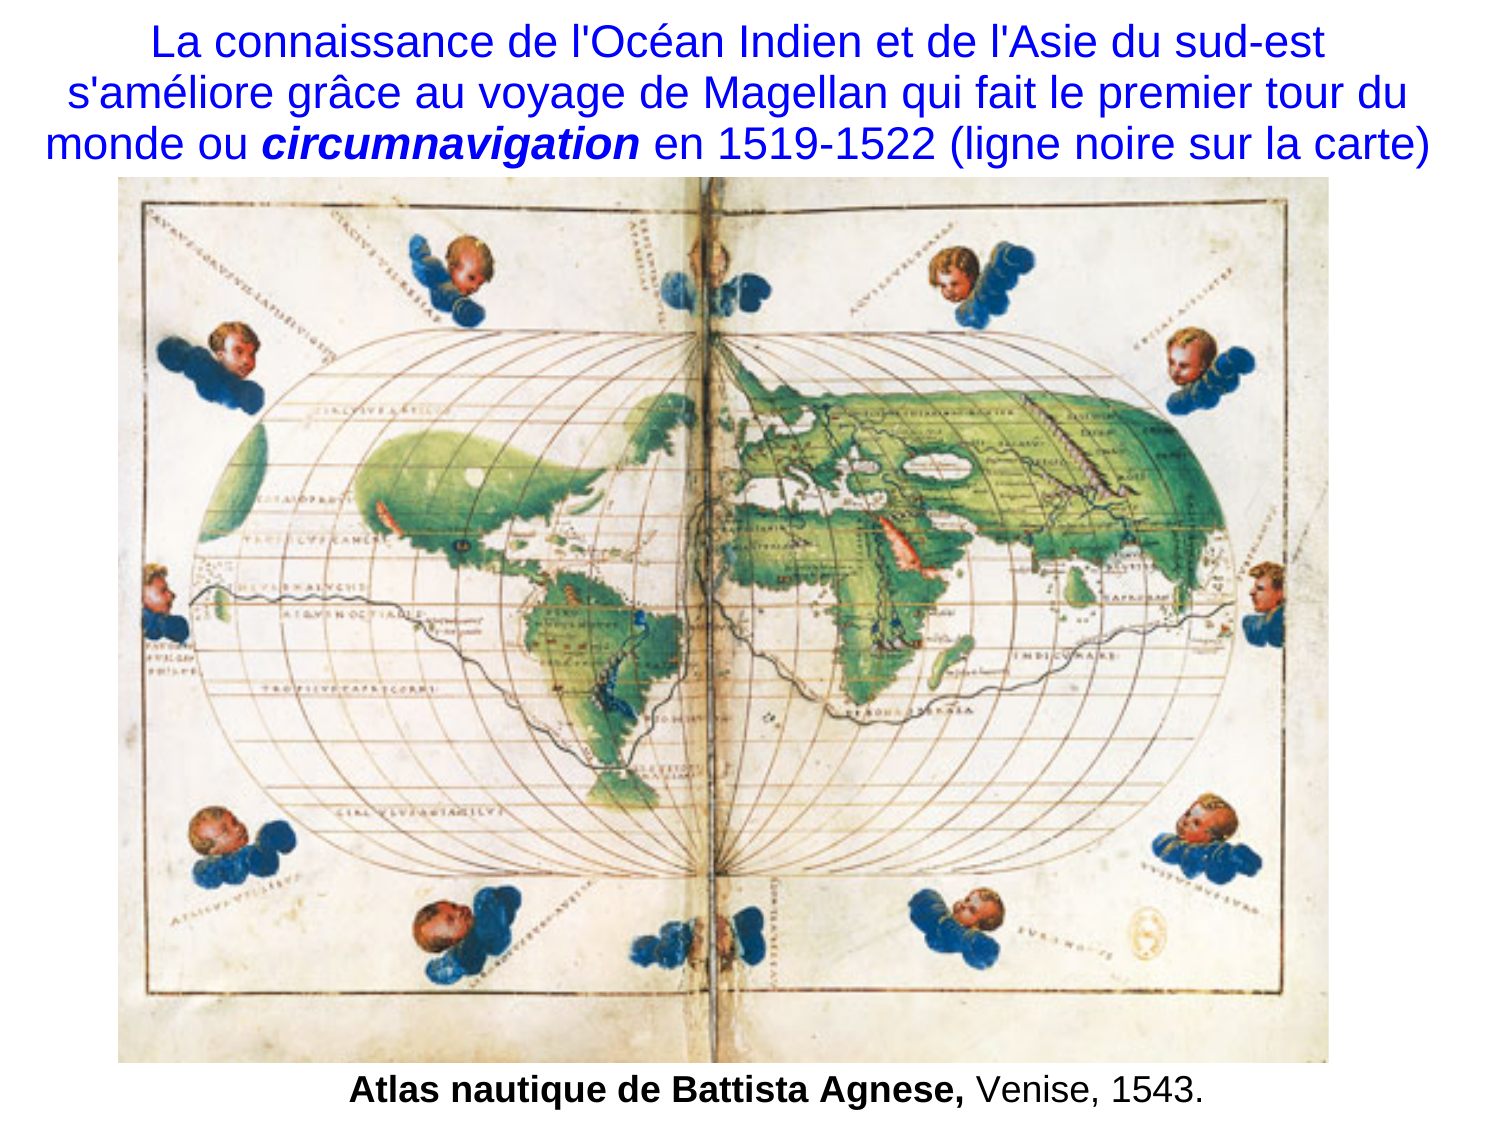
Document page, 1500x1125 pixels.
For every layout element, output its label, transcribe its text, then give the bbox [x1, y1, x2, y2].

picture [118, 178, 1329, 1063]
text_box Atlas nautique de Battista Agnese, Venise, 1543. [283, 1057, 1270, 1118]
title La connaissance de l'Océan Indien et de l'Asie du sud-est s'améliore grâce au voyage de Magellan qui fait le premier tour du monde ou circumnavigation en 1519-1522 (ligne noire sur la carte) [29, 8, 1447, 178]
